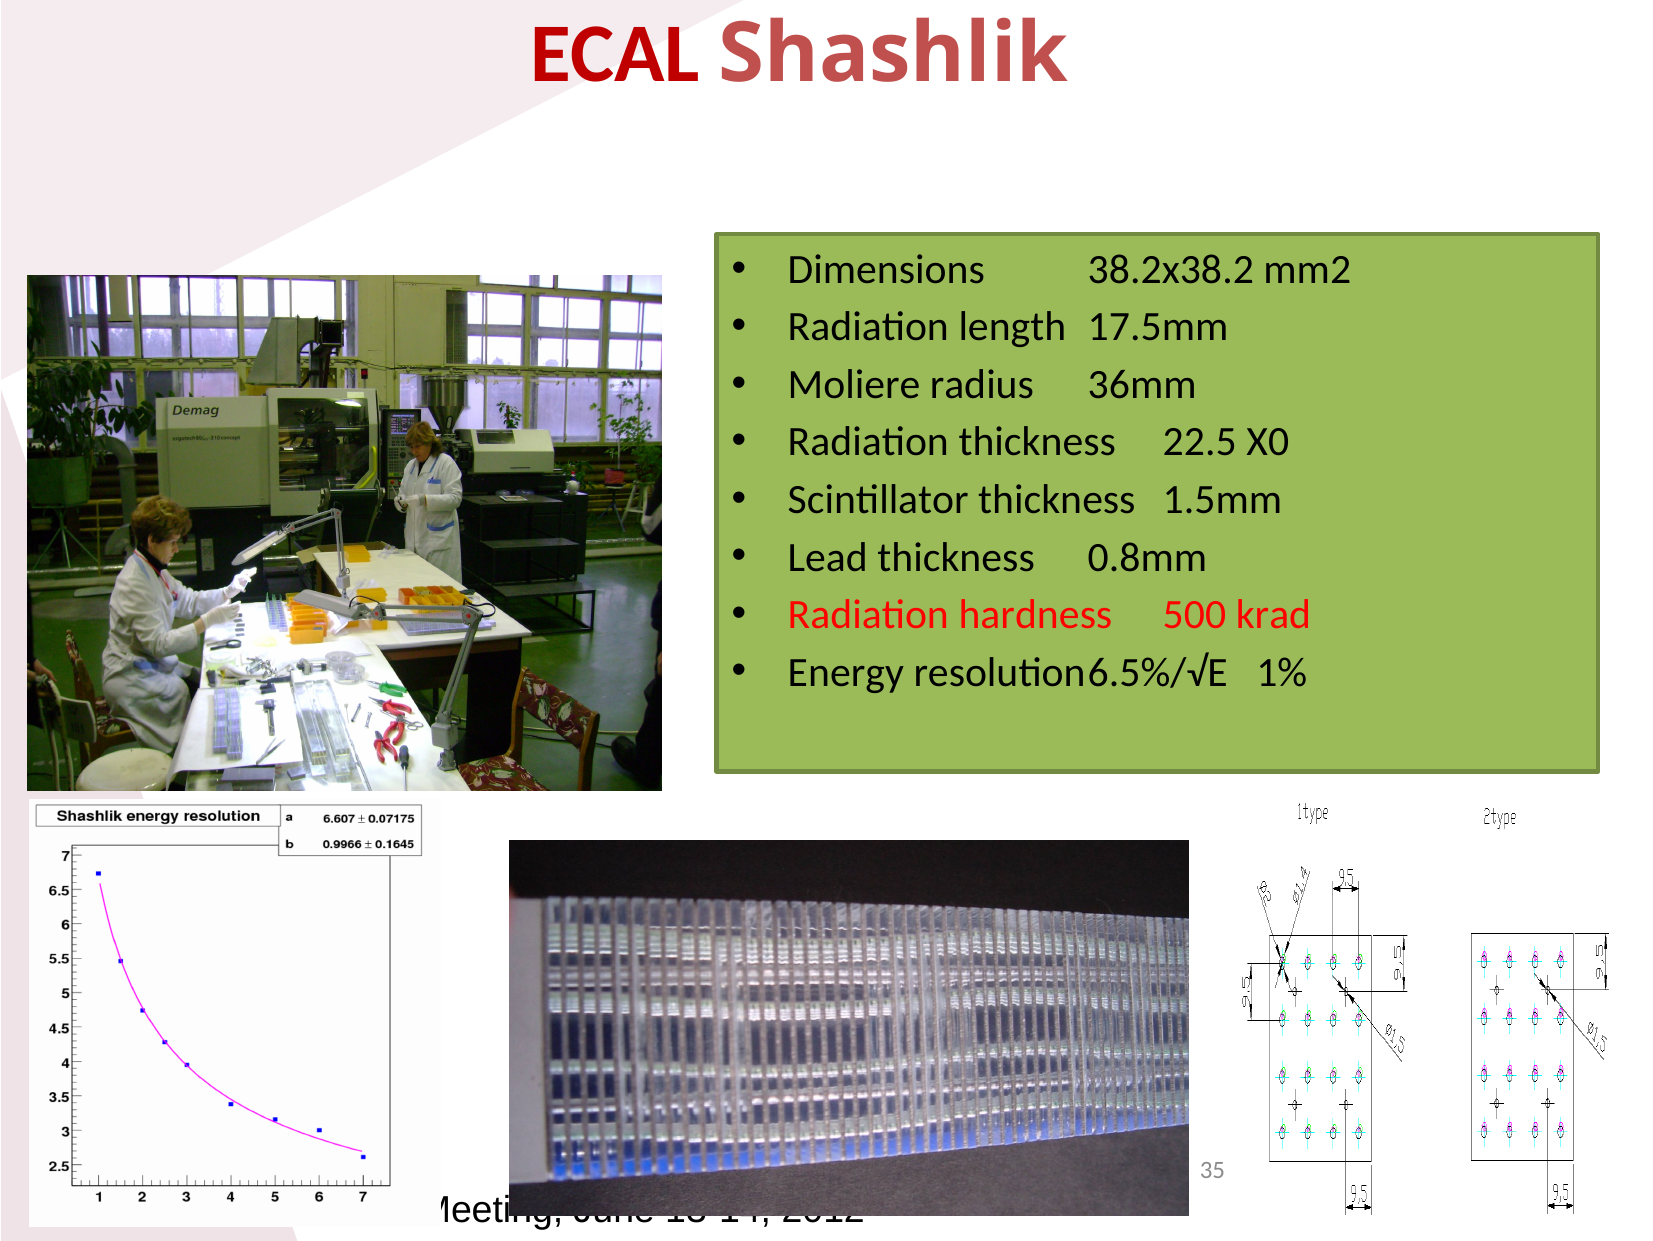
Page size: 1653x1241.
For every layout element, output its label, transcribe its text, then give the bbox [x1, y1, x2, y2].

picture [29, 799, 441, 1227]
picture [1240, 799, 1612, 1227]
text_box <number> [1189, 1149, 1240, 1216]
picture [27, 275, 662, 791]
title ECAL Shashlik [55, 0, 1544, 207]
text_box Dimensions 38.2x38.2 mm2 Radiation length 17.5mm Moliere radius 36mm Radiation thickness 22.5 X0 Scintillator thickness 1.5mm Lead thickness 0.8mm Radiation hardness 500 krad Energy resolution 6.5%/√E 1% [716, 234, 1599, 772]
picture [509, 840, 1189, 1216]
